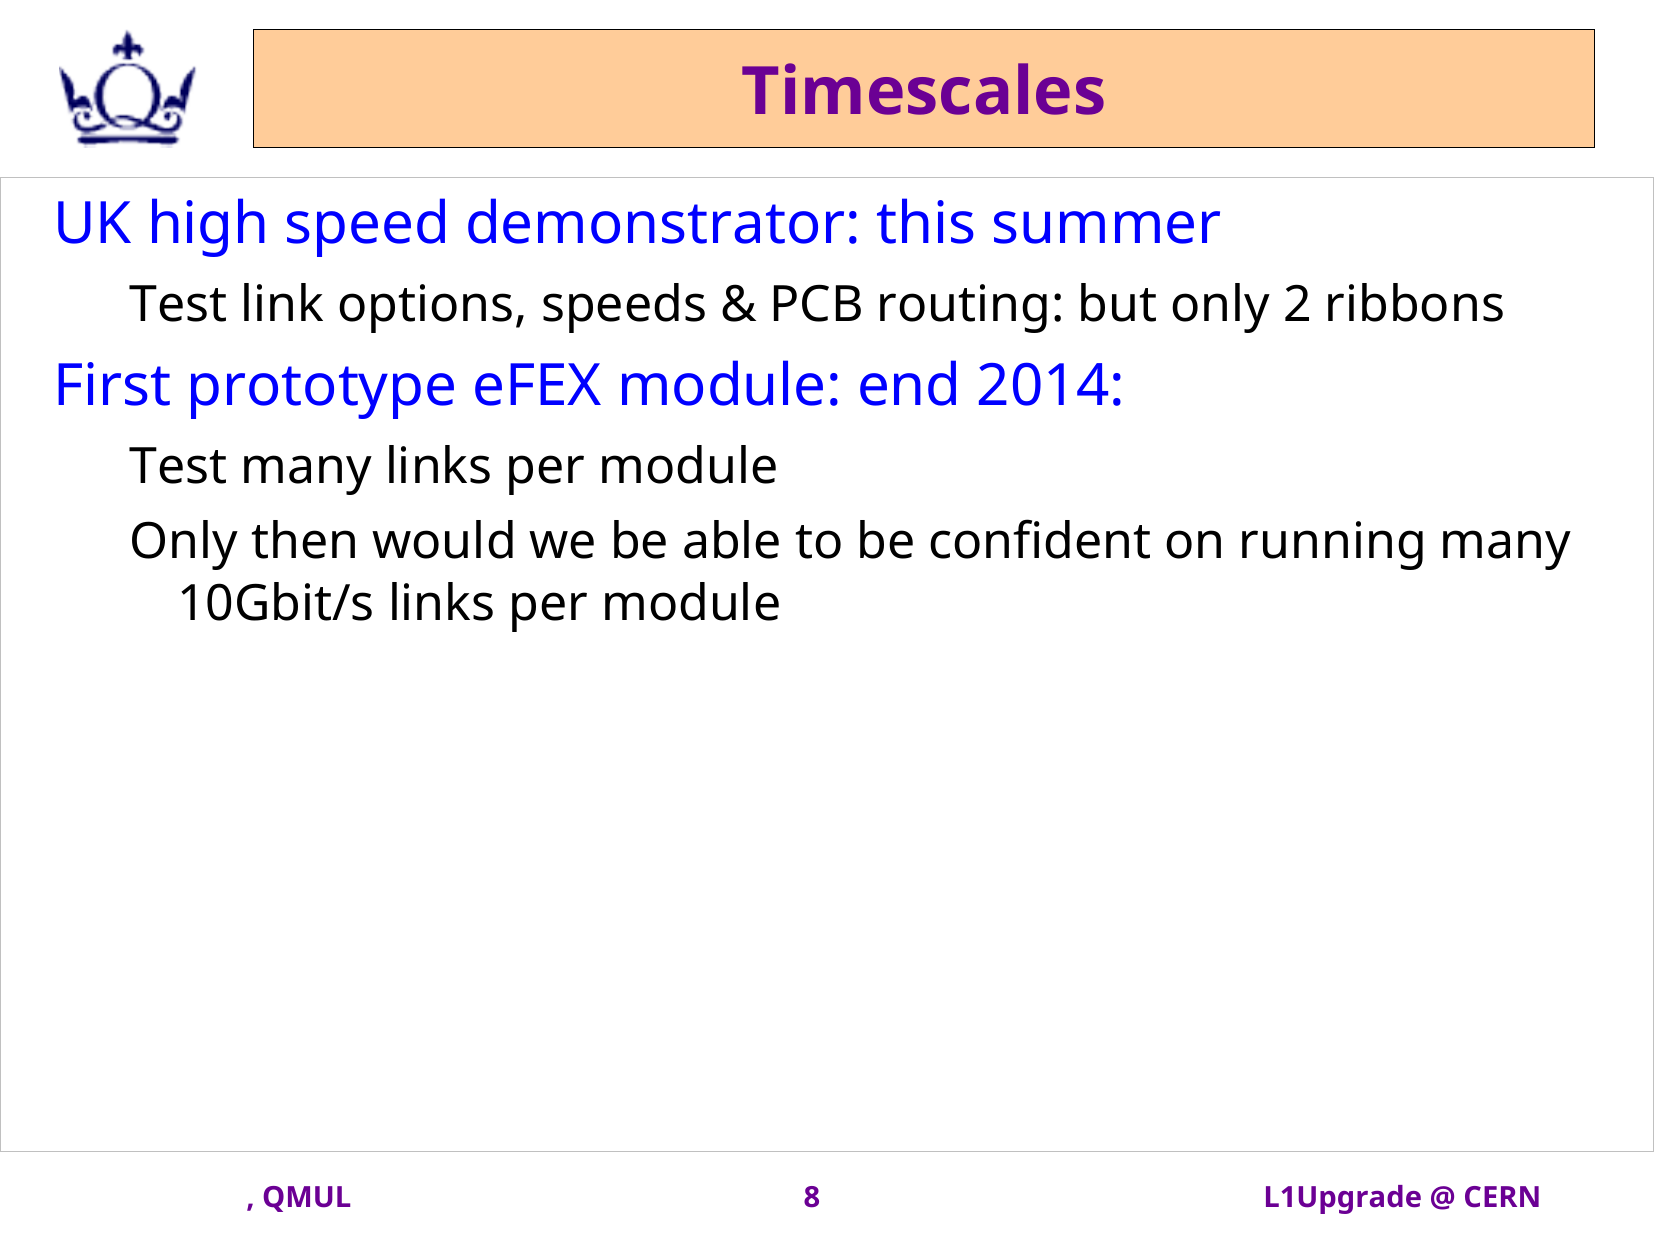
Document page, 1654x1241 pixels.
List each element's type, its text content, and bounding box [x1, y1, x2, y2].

list UK high speed demonstrator: this summer Test link options, speeds & PCB routing: but only 2 ribbons First prototype eFEX module: end 2014: Test many links per module Only then would we be able to be confident on running many 10Gbit/s links per module [35, 186, 1629, 1127]
picture [59, 29, 200, 148]
title Timescales [253, 29, 1595, 148]
